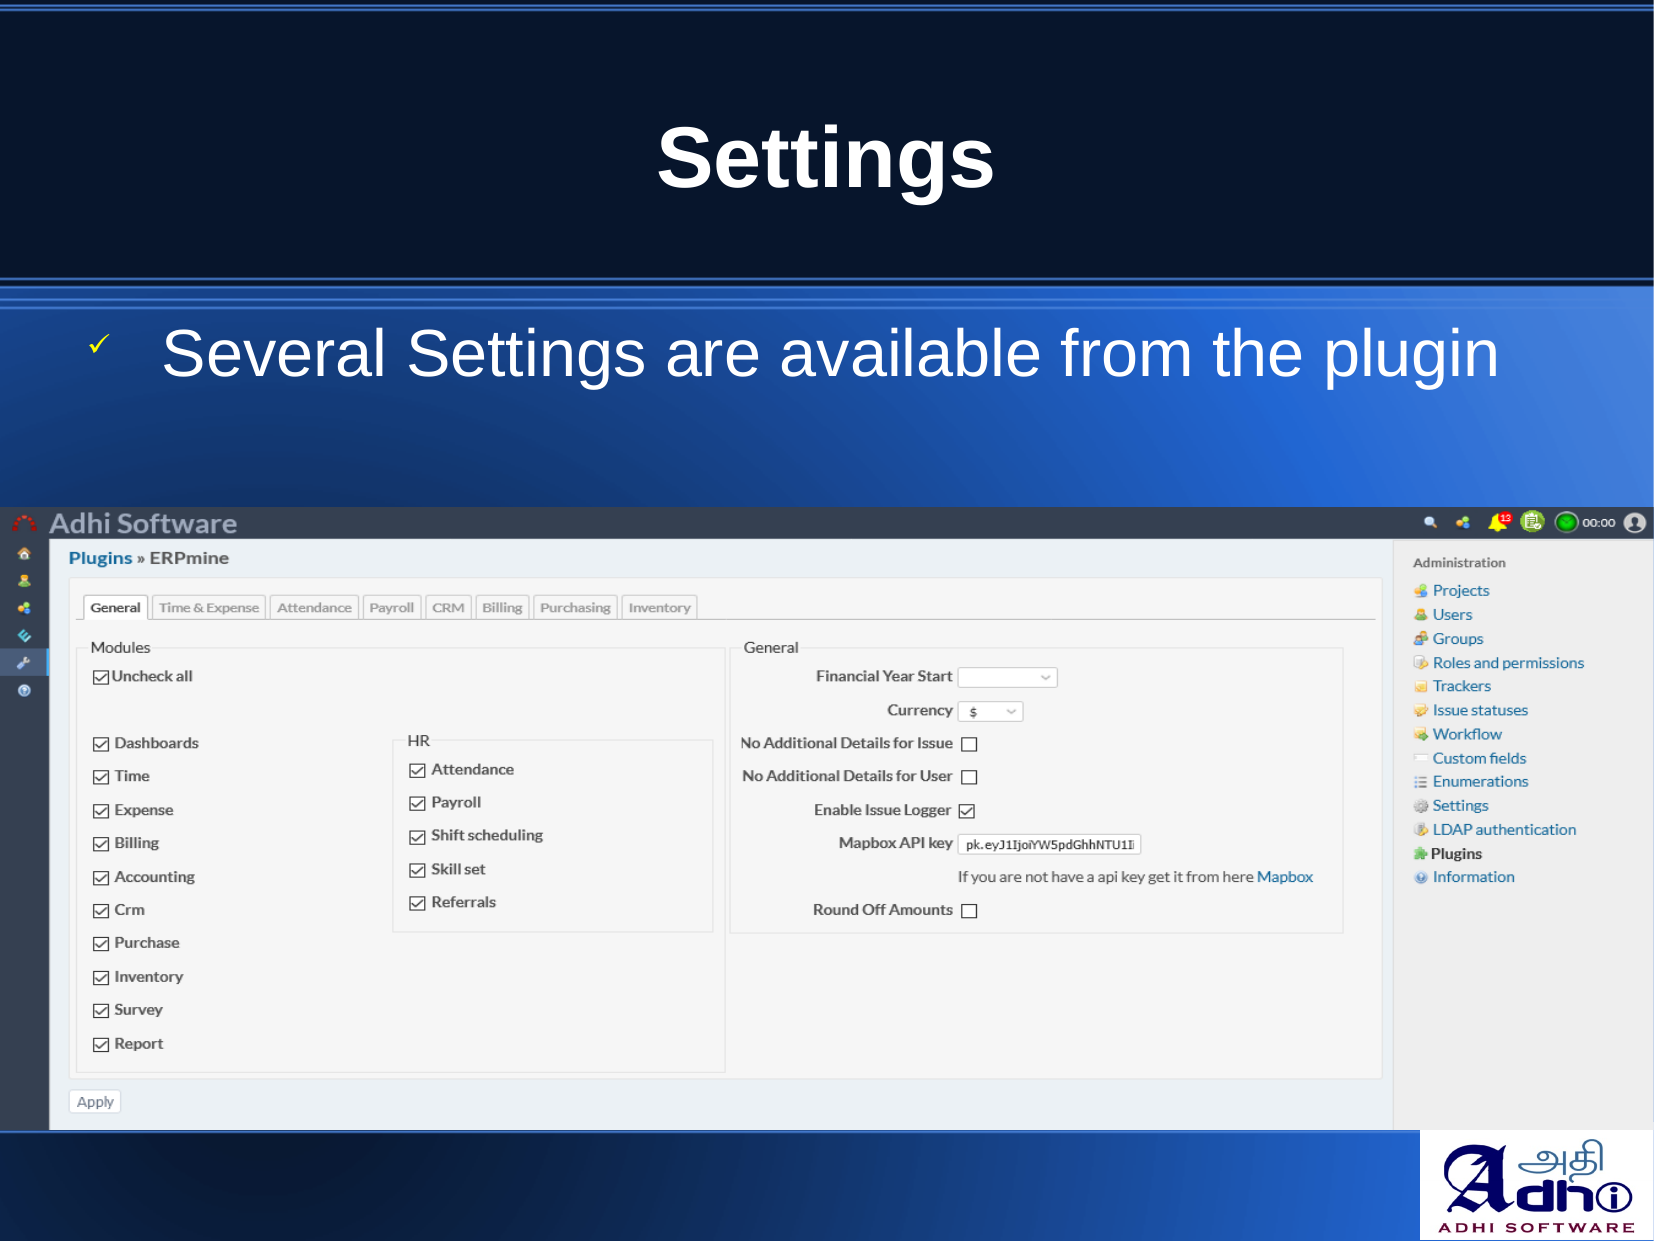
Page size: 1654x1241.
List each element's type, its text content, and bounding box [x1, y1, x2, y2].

picture [0, 0, 1654, 1241]
title Settings [82, 49, 1571, 257]
list Several Settings are available from the plugin [86, 310, 1575, 507]
